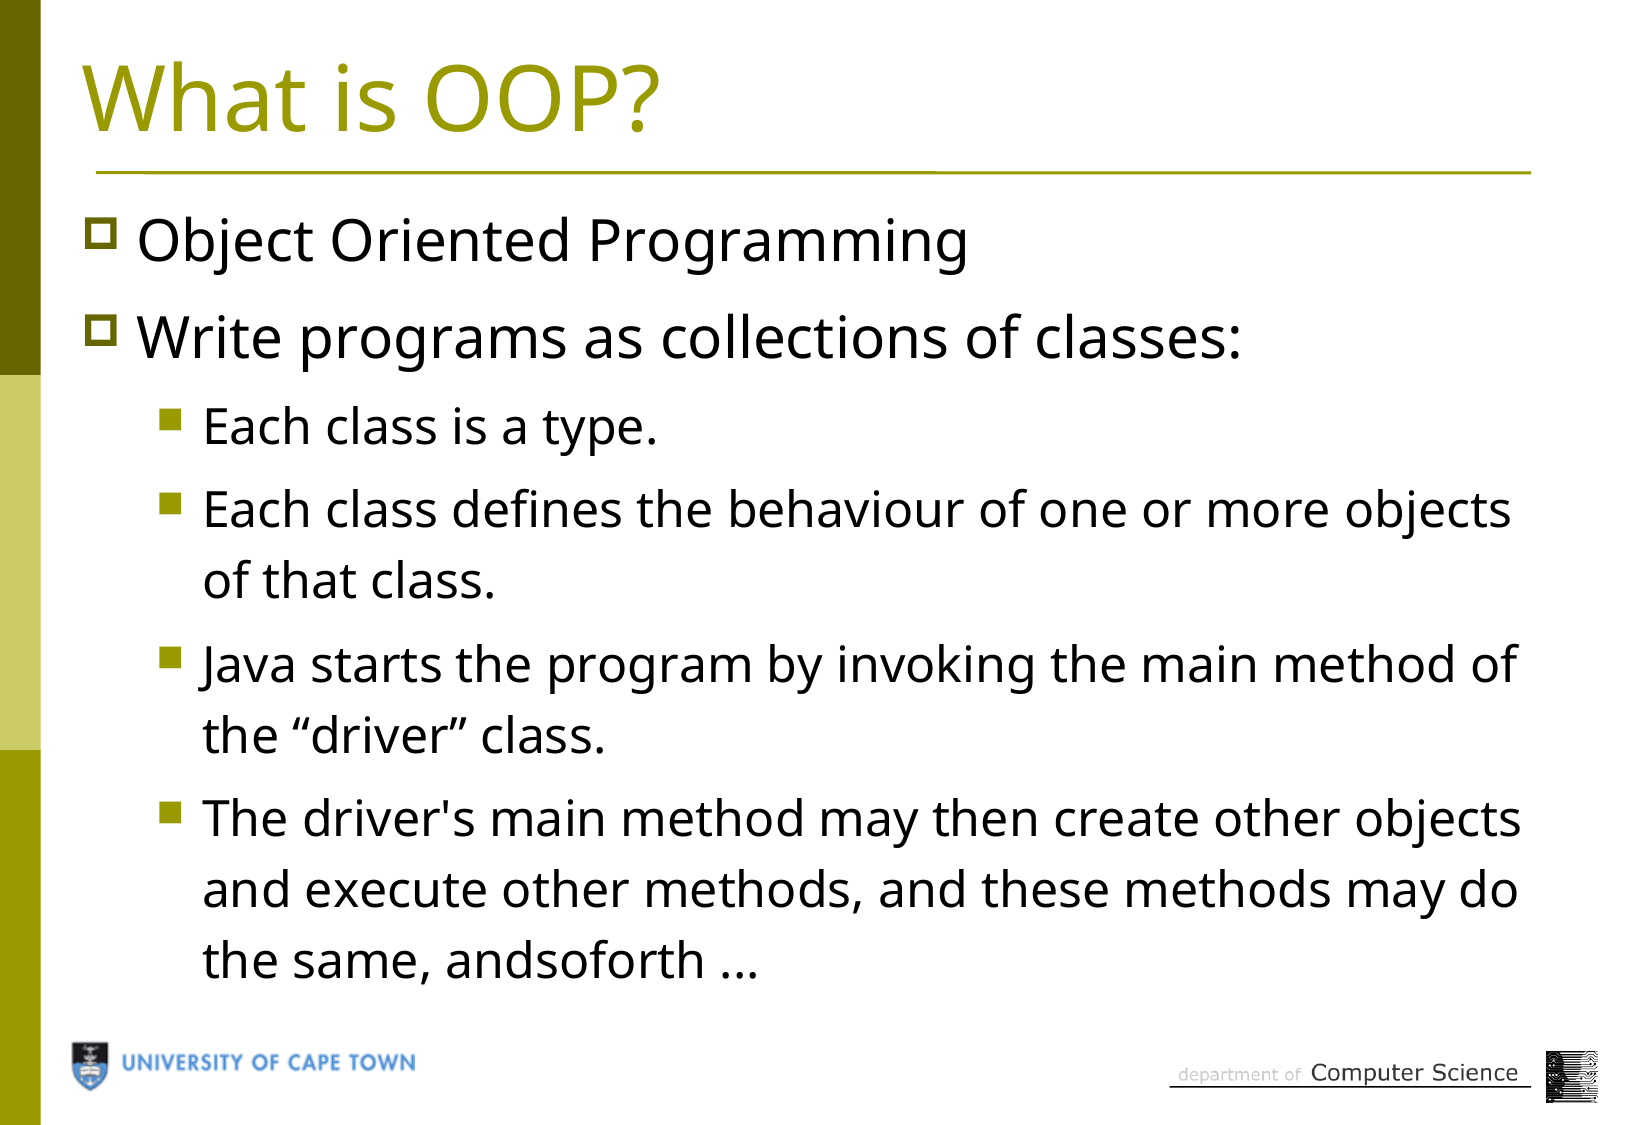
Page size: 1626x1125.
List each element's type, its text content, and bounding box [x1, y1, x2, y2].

picture [61, 1024, 415, 1103]
picture [1546, 1051, 1598, 1103]
title What is OOP? [81, 36, 1543, 165]
list Object Oriented Programming Write programs as collections of classes: Each class is a type. Each class defines the behaviour of one or more objects of that class. Java starts the program by invoking the main method of the “driver” class. The driver's main method may then create other objects and execute other methods, and these methods may do the same, andsoforth ... [81, 196, 1543, 991]
picture [1169, 1043, 1532, 1091]
